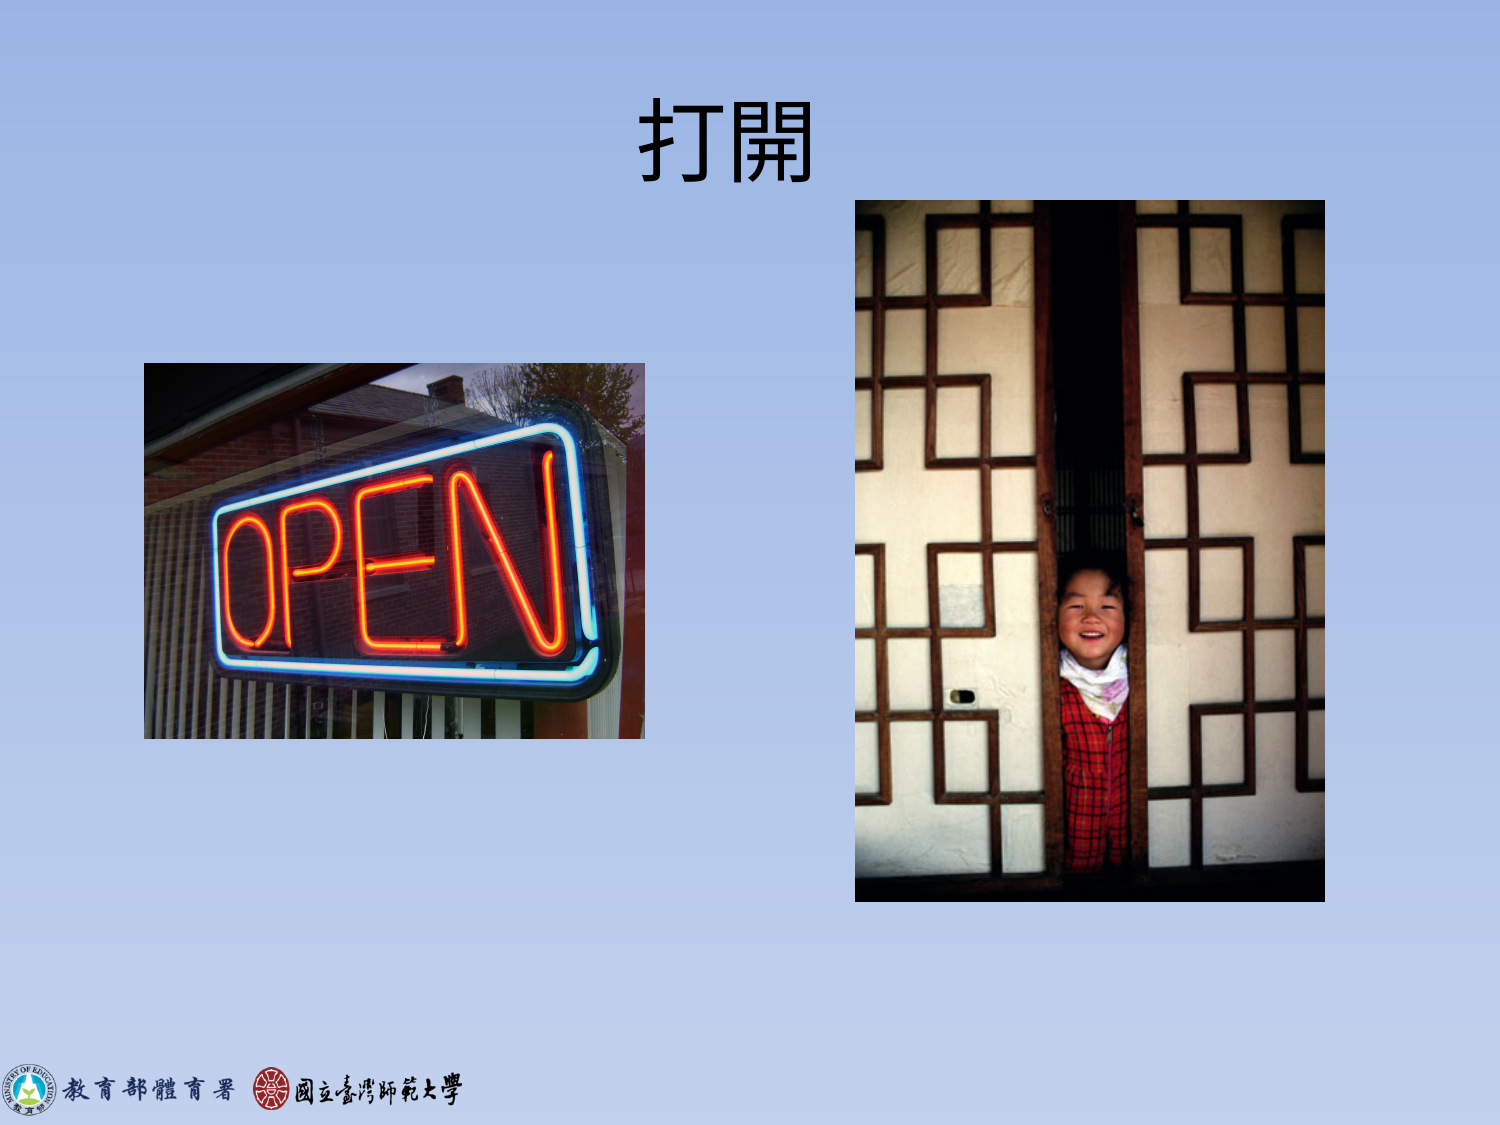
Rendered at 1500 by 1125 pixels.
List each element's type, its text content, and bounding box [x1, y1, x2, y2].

picture [855, 233, 1325, 902]
picture [144, 363, 645, 739]
title 打開 [75, 45, 1426, 233]
